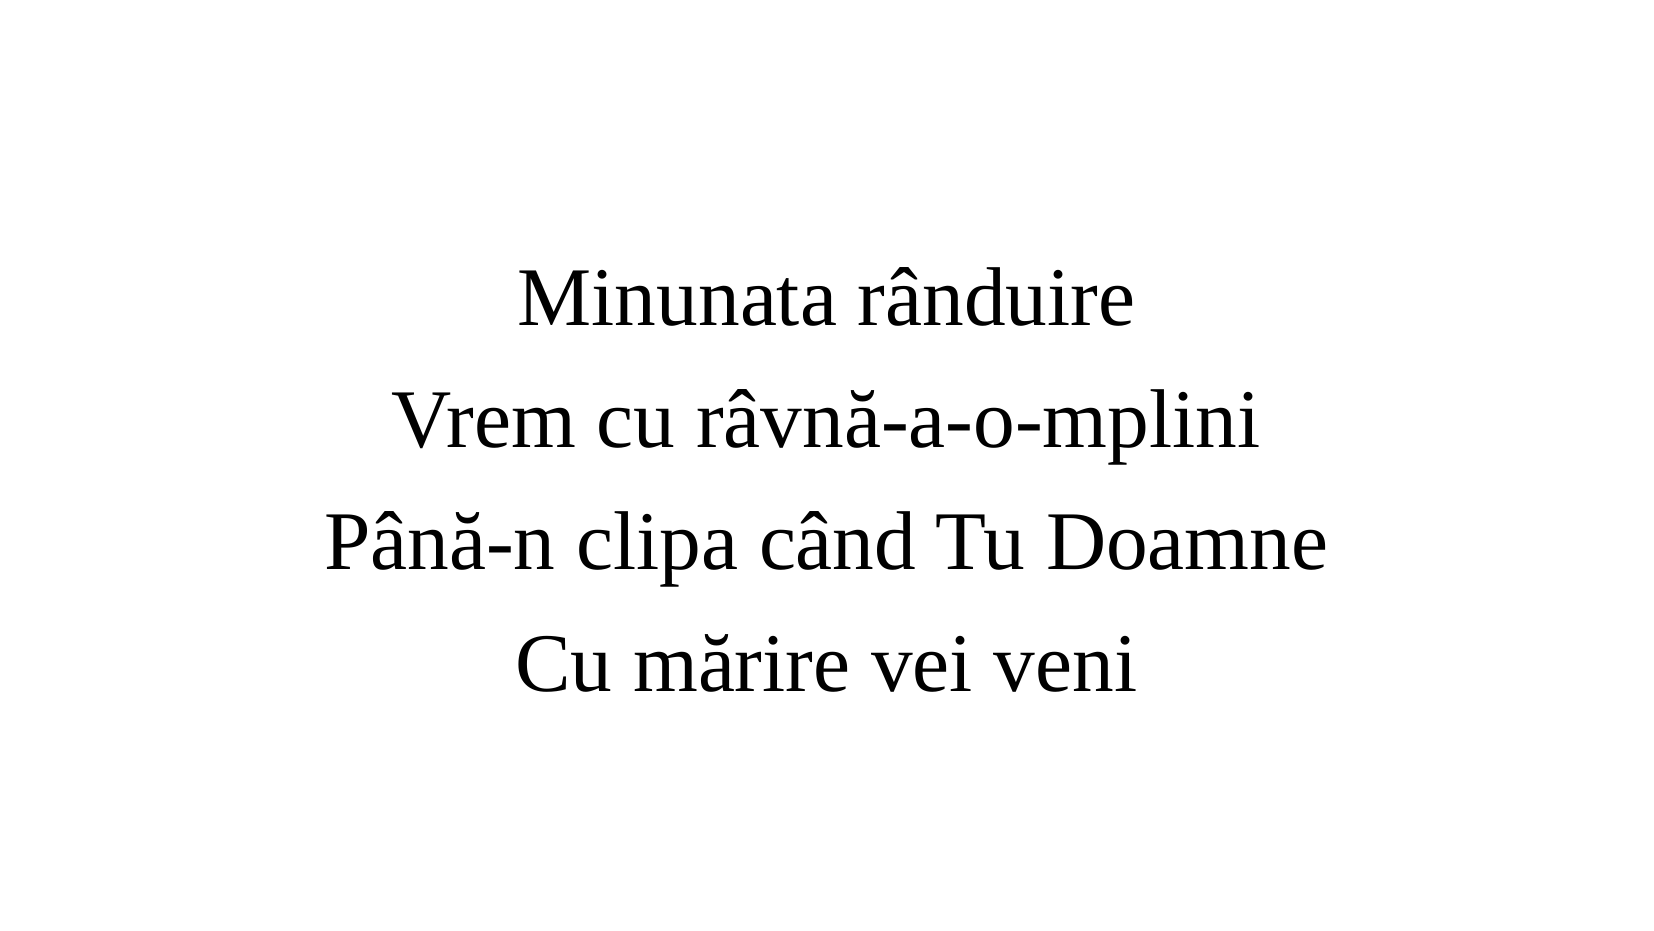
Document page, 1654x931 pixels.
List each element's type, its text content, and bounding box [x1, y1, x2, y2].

subtitle Minunata rânduire Vrem cu râvnă-a-o-mplini Până-n clipa când Tu Doamne Cu mărire vei veni [118, 238, 1536, 712]
